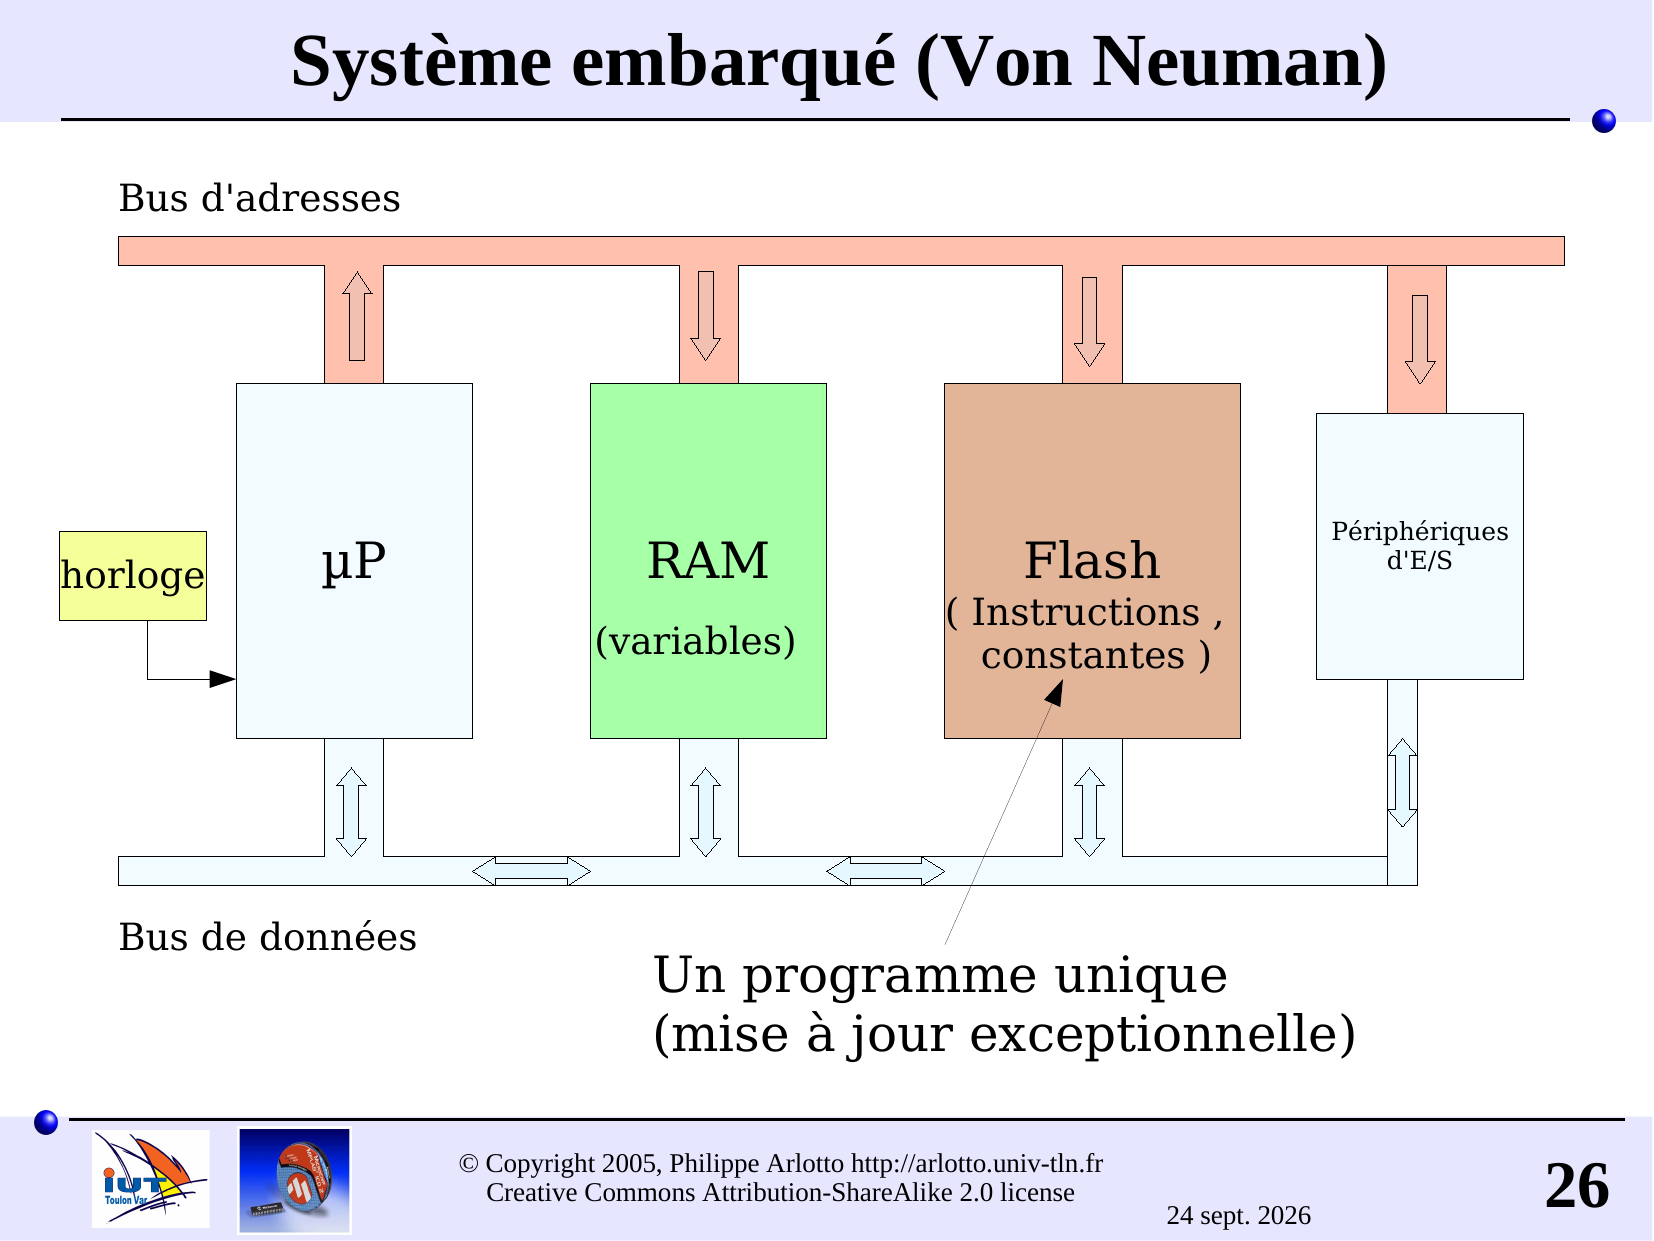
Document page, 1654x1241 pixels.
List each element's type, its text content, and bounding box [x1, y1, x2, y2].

text_box (variables) [594, 620, 798, 664]
text_box Bus d'adresses [118, 177, 402, 221]
text_box Un programme unique (mise à jour exceptionnelle) [652, 946, 1359, 1063]
title Système embarqué (Von Neuman) [95, 14, 1585, 107]
text_box µP [236, 383, 473, 739]
text_box Périphériques d'E/S [1316, 413, 1524, 680]
text_box ( Instructions , constantes ) [944, 590, 1277, 678]
picture [237, 1126, 352, 1235]
text_box RAM [590, 383, 827, 739]
text_box Flash [944, 383, 1241, 590]
text_box Bus de données [118, 915, 518, 959]
text_box Flash [944, 678, 1241, 739]
text_box horloge [59, 531, 207, 621]
text_box [118, 236, 1565, 413]
text_box [972, 679, 1418, 886]
text_box [118, 738, 983, 886]
